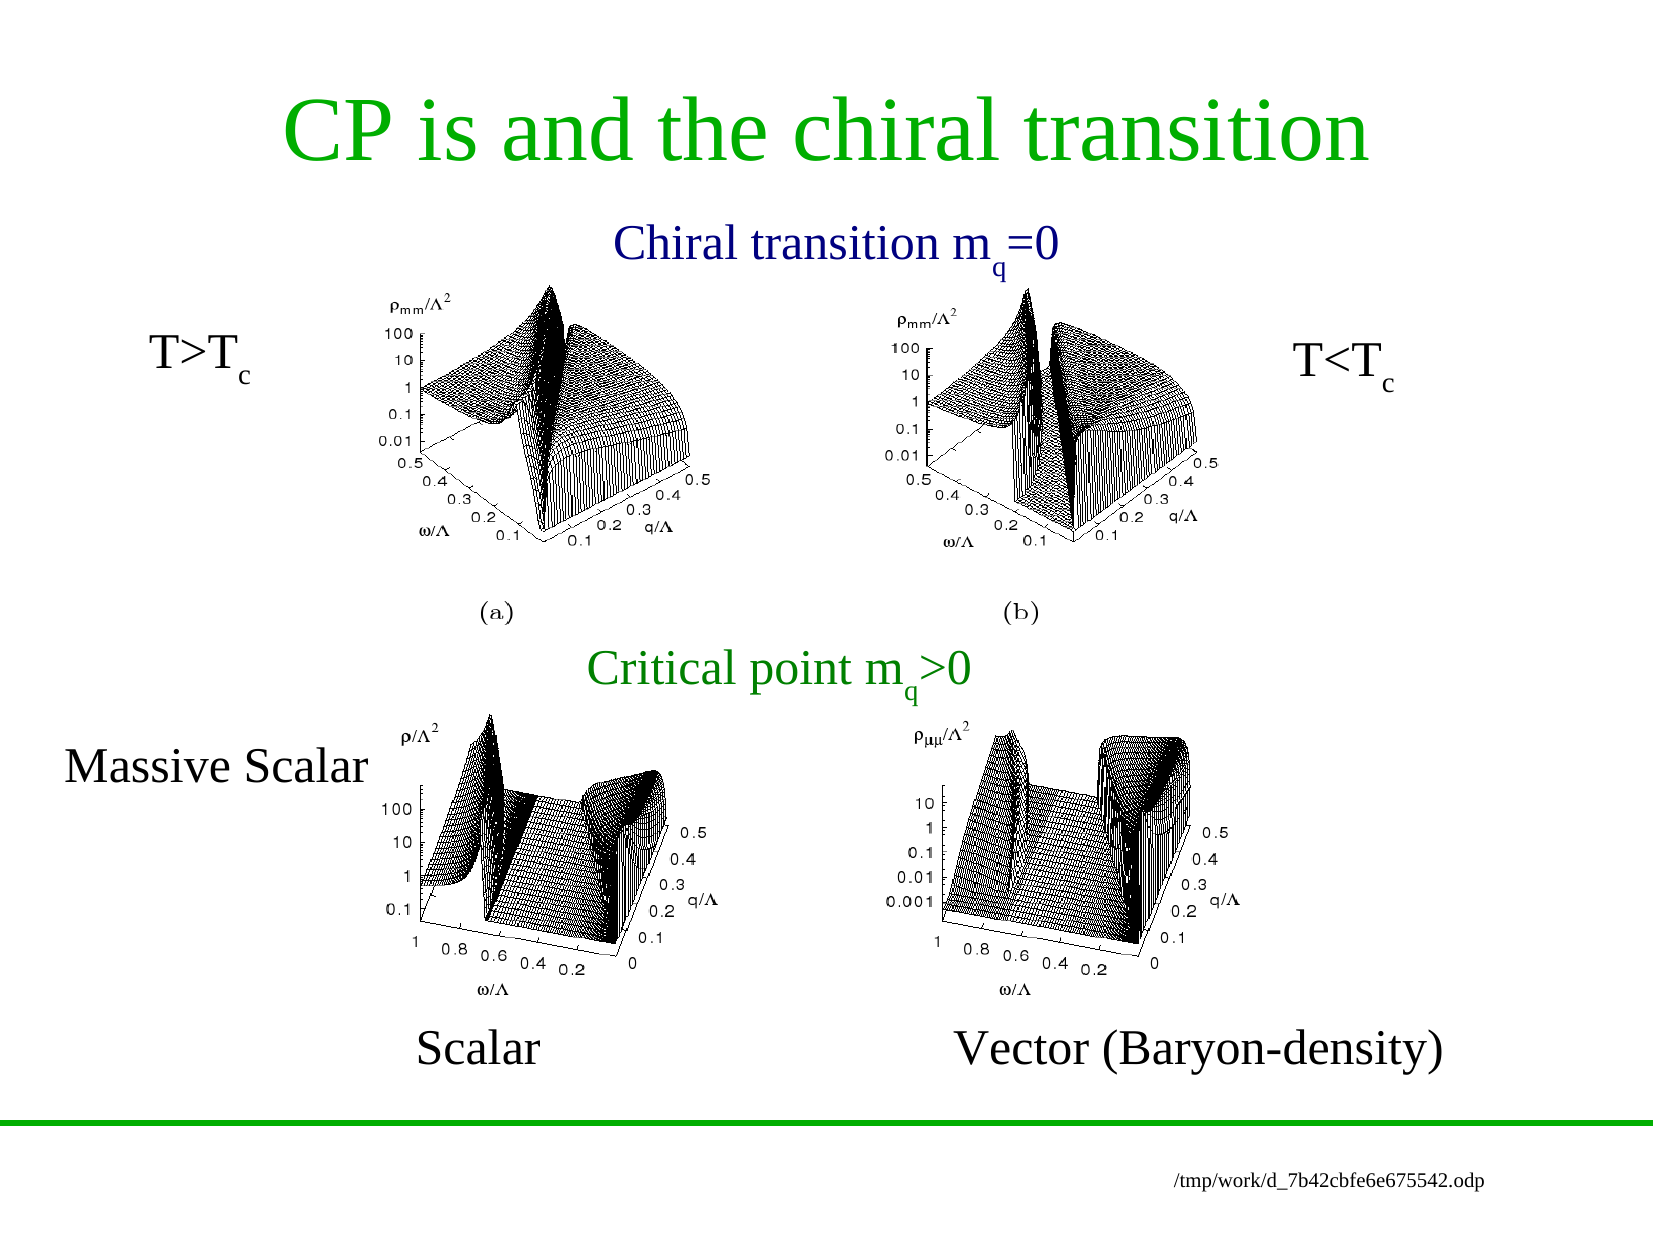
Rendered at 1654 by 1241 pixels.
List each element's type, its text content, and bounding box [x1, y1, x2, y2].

picture [282, 218, 1283, 1076]
text_box Scalar [415, 1020, 542, 1076]
title CP is and the chiral transition [121, 25, 1534, 234]
text_box Chiral transition mq=0 [613, 215, 1061, 283]
text_box T>Tc [148, 323, 252, 391]
text_box Massive Scalar [64, 738, 370, 802]
text_box Critical point mq>0 [586, 639, 973, 707]
text_box Vector (Baryon-density) [953, 1020, 1445, 1076]
text_box T<Tc [1292, 331, 1396, 404]
